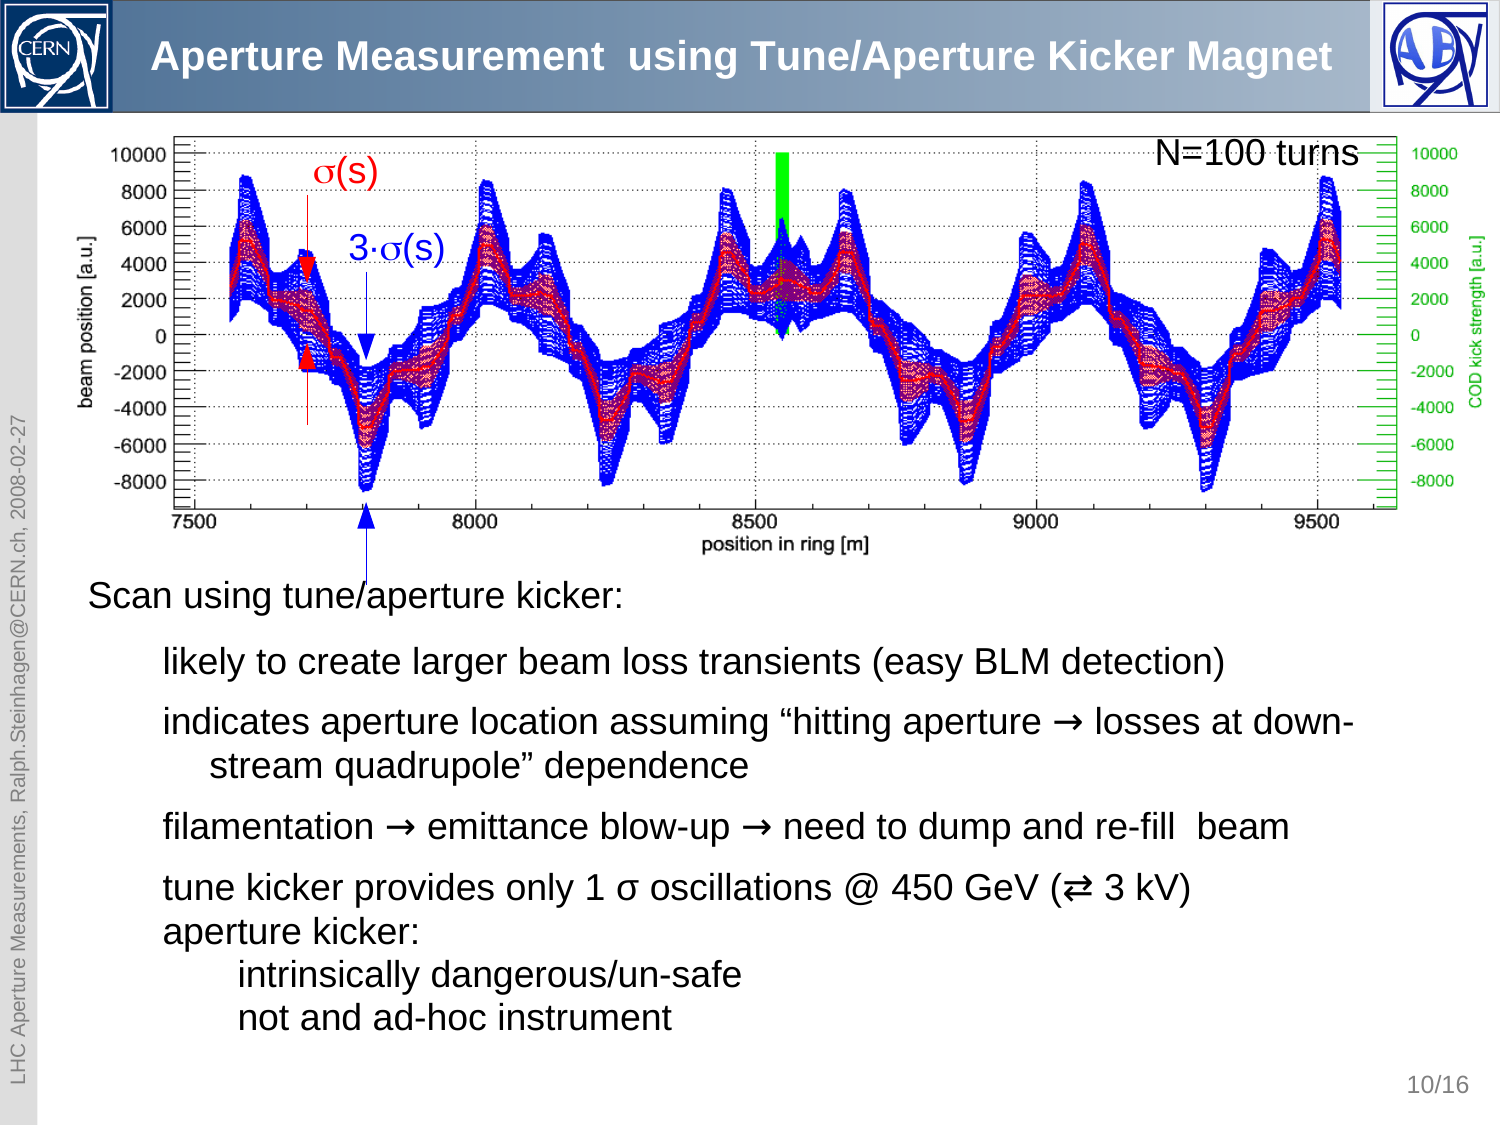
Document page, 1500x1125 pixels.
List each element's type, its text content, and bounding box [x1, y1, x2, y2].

list Scan using tune/aperture kicker: likely to create larger beam loss transients (easy BLM detection) indicates aperture location assuming “hitting aperture → losses at down-stream quadrupole” dependence filamentation → emittance blow-up → need to dump and re-fill beam tune kicker provides only 1 σ oscillations @ 450 GeV (⇄ 3 kV) aperture kicker: intrinsically dangerous/un-safe not and ad-hoc instrument [87, 572, 1438, 1068]
picture [1382, 1, 1489, 108]
text_box 3∙s(s) [333, 218, 463, 283]
picture [0, 0, 113, 113]
picture [58, 128, 1490, 561]
title Aperture Measurement using Tune/Aperture Kicker Magnet [150, 7, 1359, 106]
text_box s(s) [298, 141, 394, 206]
text_box N=100 turns [1139, 124, 1375, 186]
